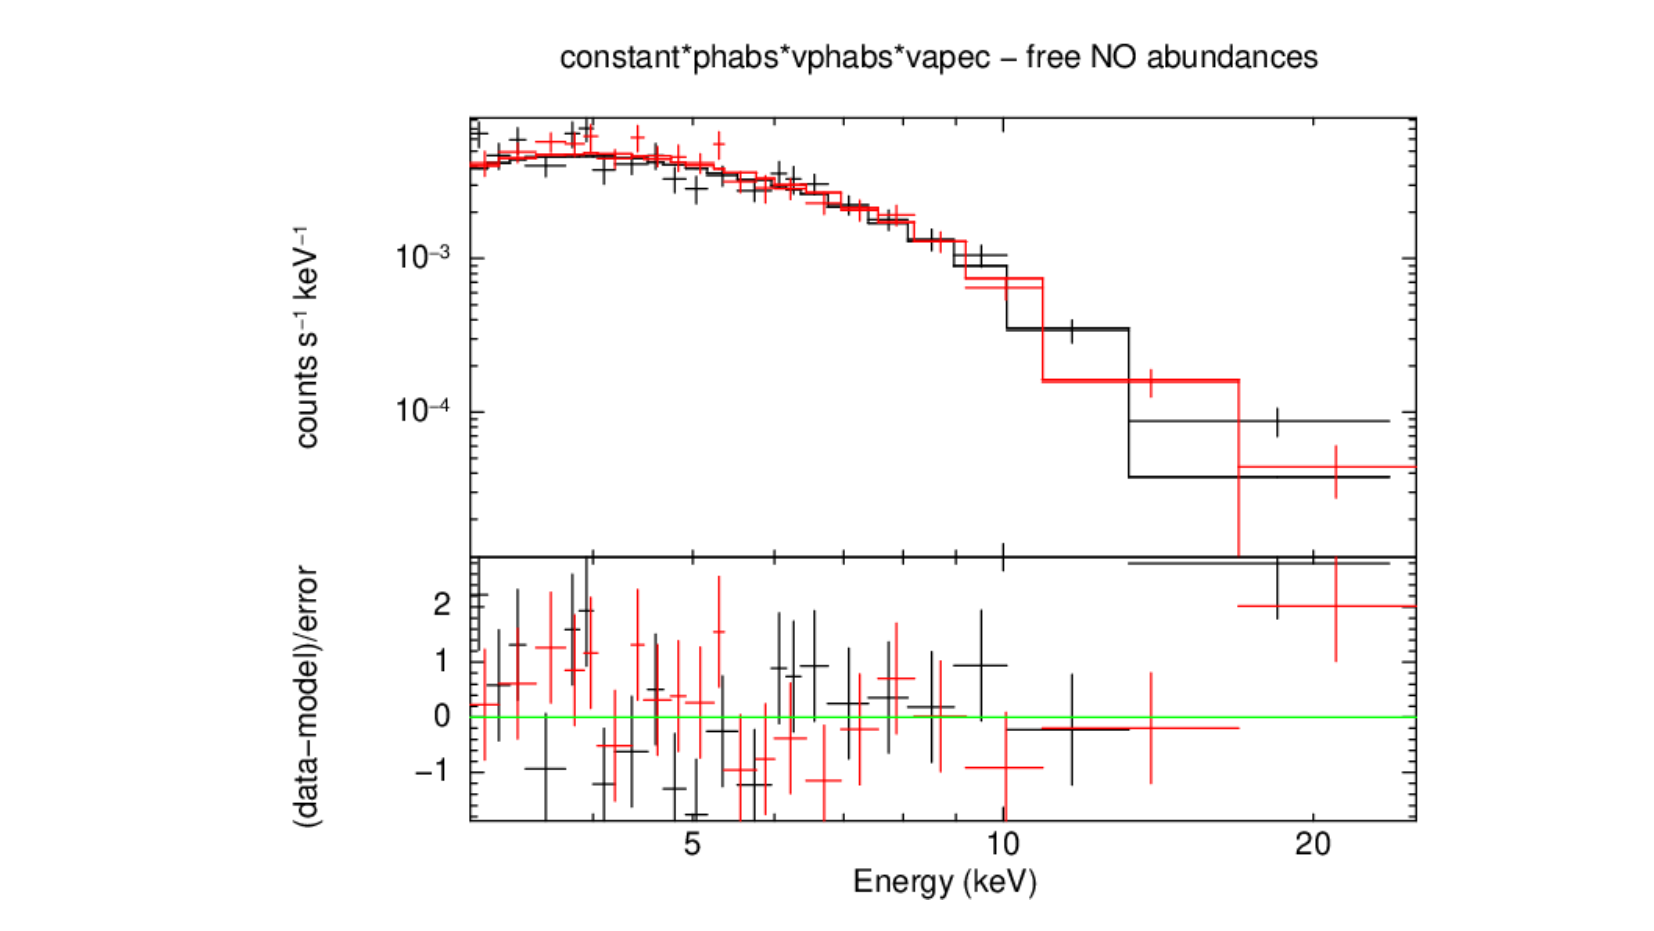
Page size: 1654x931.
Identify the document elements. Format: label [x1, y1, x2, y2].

picture [235, 30, 1419, 900]
